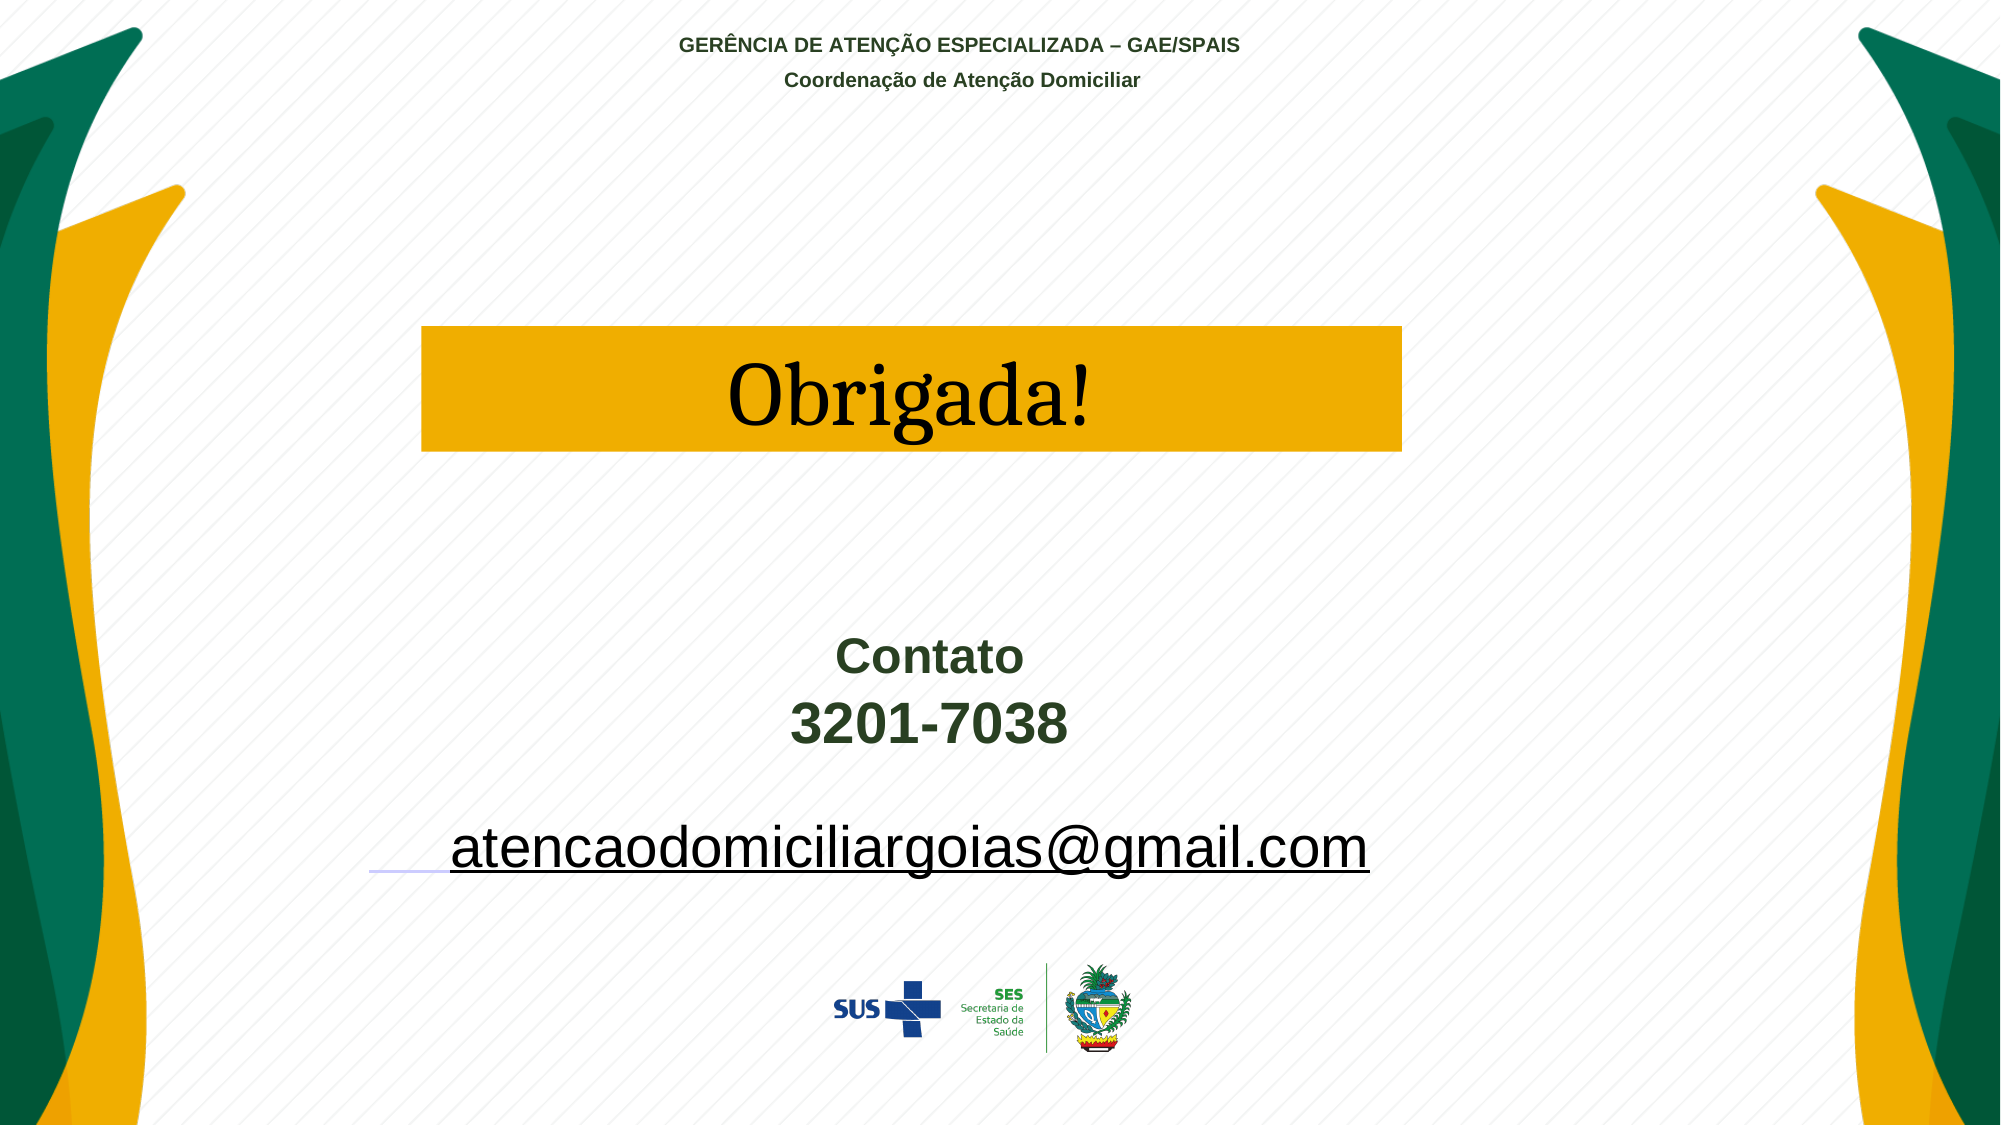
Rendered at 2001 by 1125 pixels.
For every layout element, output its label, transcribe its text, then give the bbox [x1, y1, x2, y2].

picture [0, 0, 2001, 1125]
text_box GERÊNCIA DE ATENÇÃO ESPECIALIZADA – GAE/SPAIS Coordenação de Atenção Domiciliar [221, 24, 1698, 100]
text_box Contato 3201-7038 atencaodomiciliargoias@gmail.com [354, 621, 1506, 930]
text_box Obrigada! [421, 326, 1402, 452]
